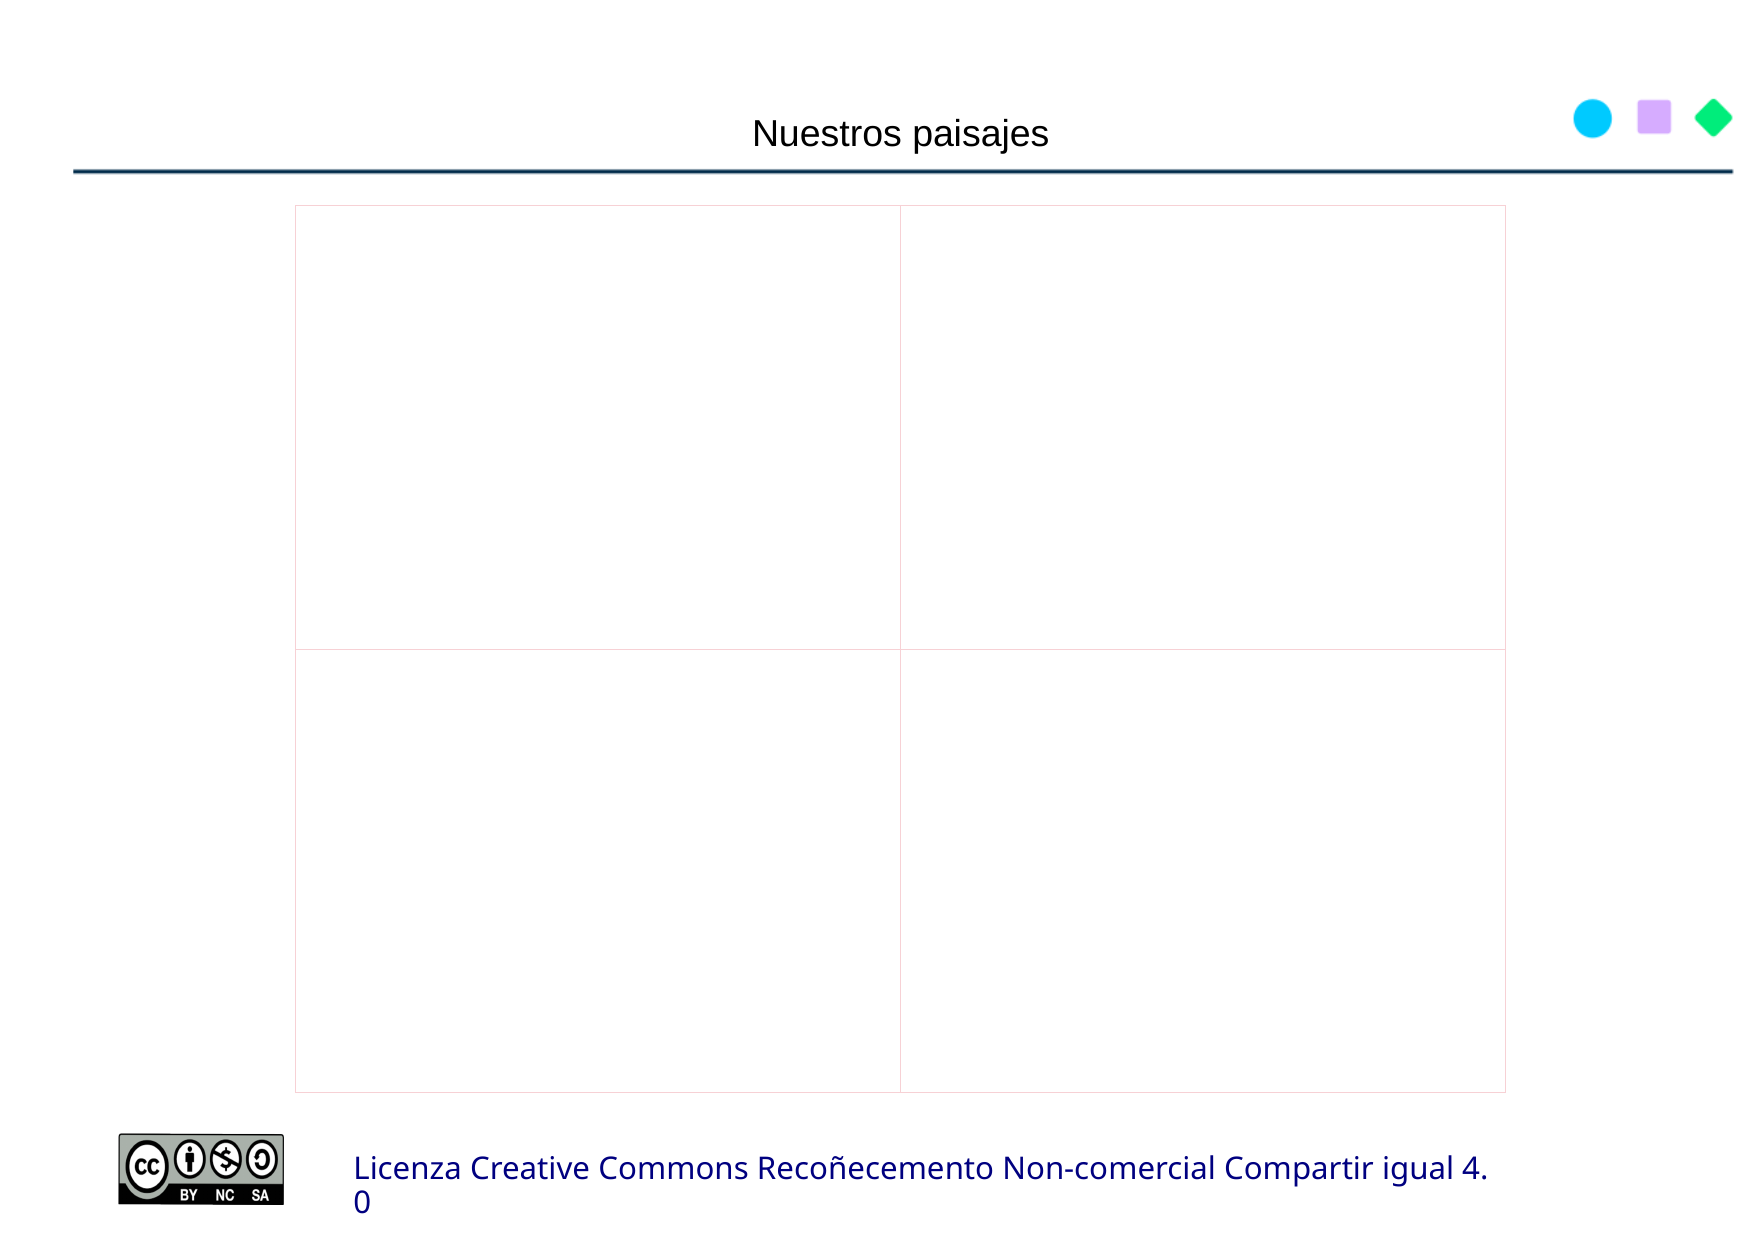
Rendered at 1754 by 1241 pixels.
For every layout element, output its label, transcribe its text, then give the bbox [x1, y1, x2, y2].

picture [118, 1133, 284, 1205]
table_header [901, 206, 1505, 649]
text_box Licenza Creative Commons Recoñecemento Non-comercial Compartir igual 4.0 [338, 1119, 1506, 1217]
table_cell [901, 650, 1505, 1092]
picture [59, 70, 1743, 197]
table_cell [296, 650, 900, 1092]
table_header [296, 206, 900, 649]
